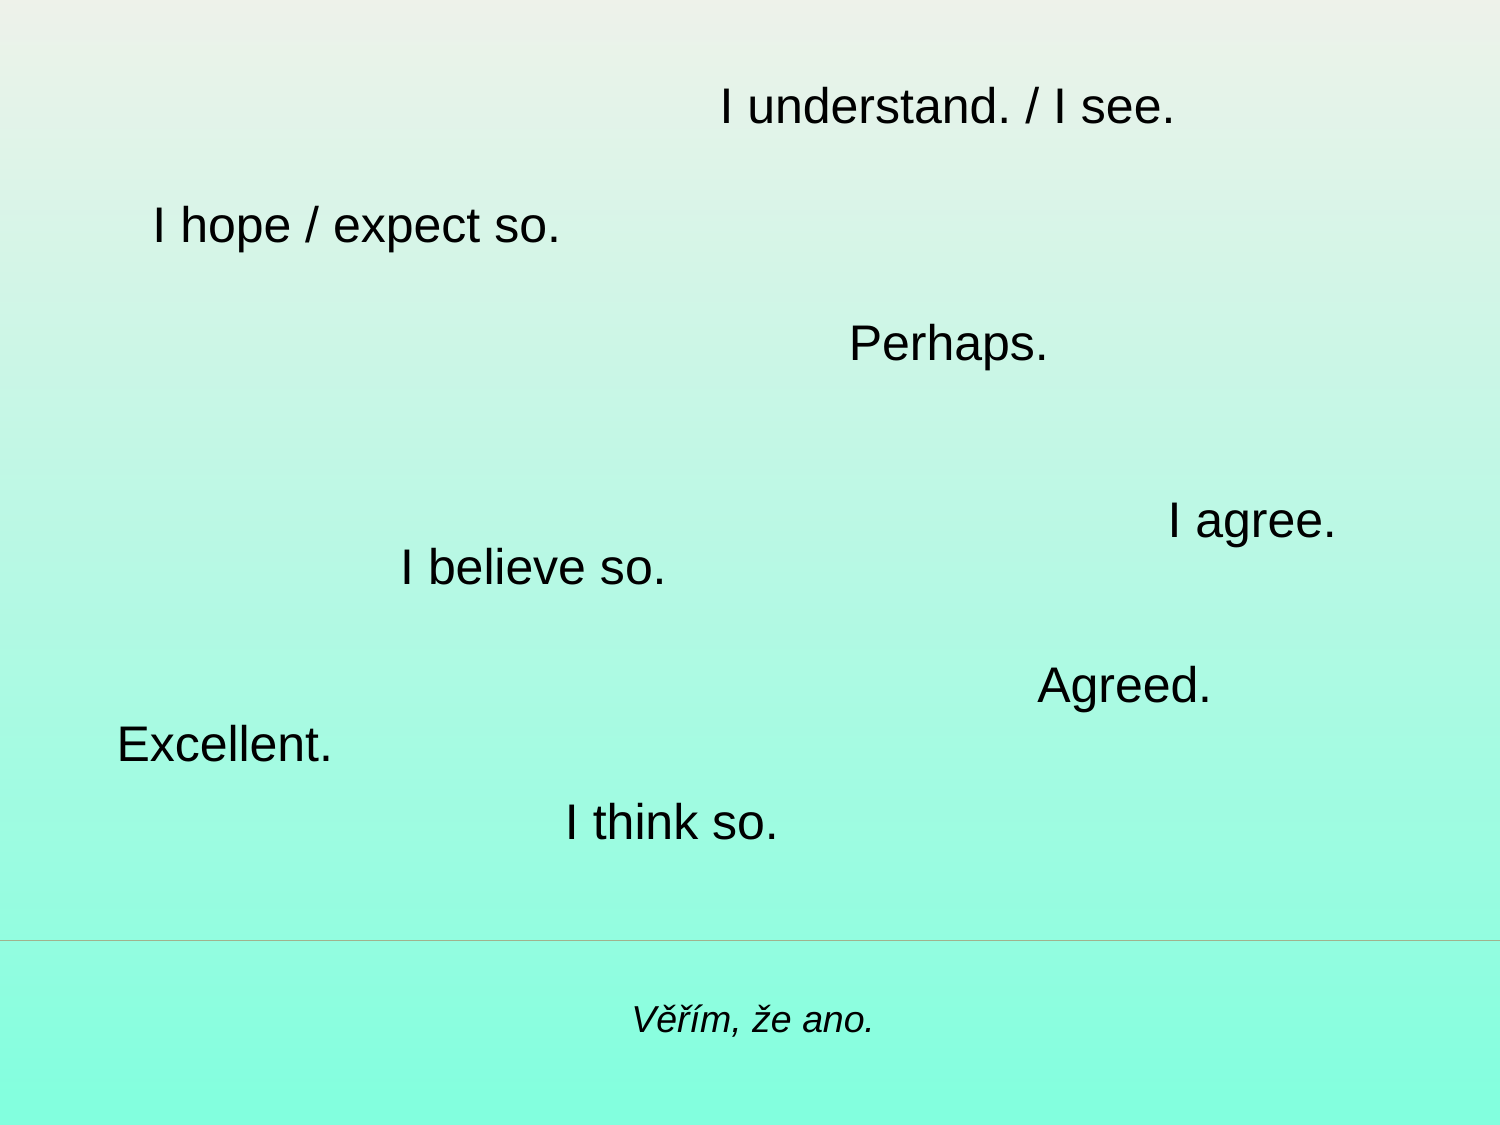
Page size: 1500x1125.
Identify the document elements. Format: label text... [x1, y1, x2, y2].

text_box I hope / expect so. [137, 184, 577, 261]
text_box I believe so. [385, 527, 682, 603]
text_box Excellent. [101, 704, 349, 780]
text_box Agreed. [1022, 645, 1228, 721]
text_box I understand. / I see. [704, 66, 1192, 142]
text_box I agree. [1152, 479, 1353, 556]
text_box Perhaps. [834, 302, 1064, 379]
text_box Věřím, že ano. [616, 987, 891, 1049]
text_box I think so. [550, 781, 795, 858]
